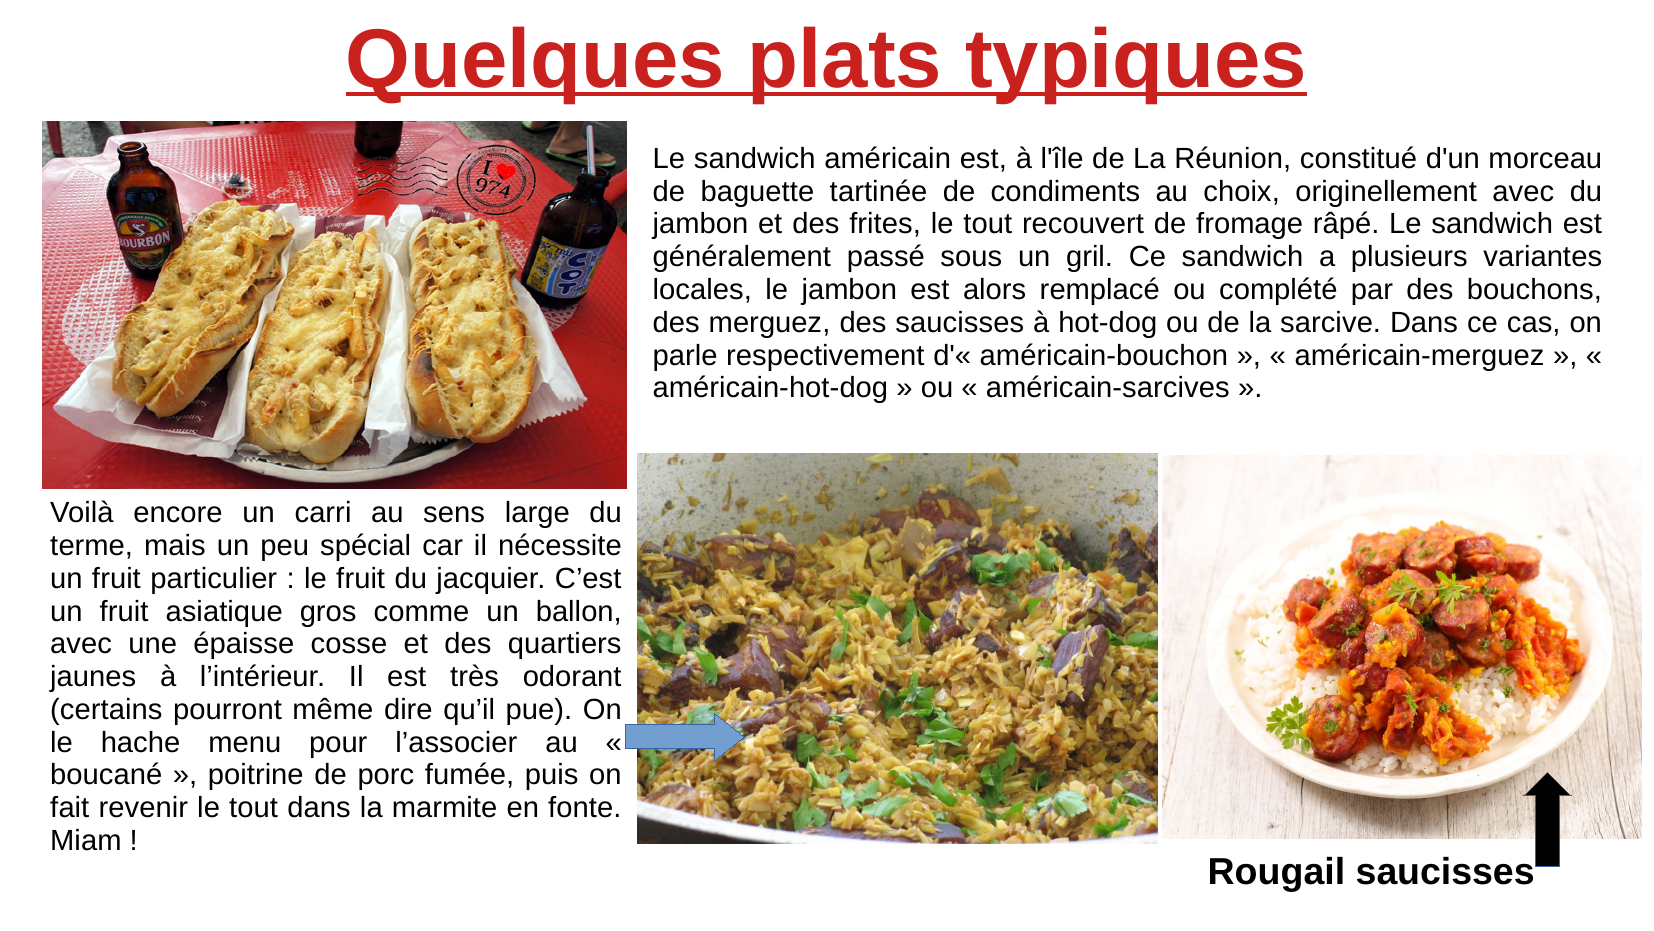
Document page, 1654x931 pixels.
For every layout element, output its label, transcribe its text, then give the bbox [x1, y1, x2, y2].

text_box Rougail saucisses [1193, 843, 1538, 902]
picture [42, 121, 627, 488]
text_box Voilà encore un carri au sens large du terme, mais un peu spécial car il nécessite un fruit particulier : le fruit du jacquier. C’est un fruit asiatique gros comme un ballon, avec une épaisse cosse et des quartiers jaunes à l’intérieur. Il est très odorant (certains pourront même dire qu’il pue). On le hache menu pour l’associer au « boucané », poitrine de porc fumée, puis on fait revenir le tout dans la marmite en fonte. Miam ! [35, 488, 638, 910]
picture [637, 454, 1158, 844]
title Quelques plats typiques [82, 0, 1571, 132]
text_box [625, 713, 745, 761]
text_box Le sandwich américain est, à l'île de La Réunion, constitué d'un morceau de baguette tartinée de condiments au choix, originellement avec du jambon et des frites, le tout recouvert de fromage râpé. Le sandwich est généralement passé sous un gril. Ce sandwich a plusieurs variantes locales, le jambon est alors remplacé ou complété par des bouchons, des merguez, des saucisses à hot-dog ou de la sarcive. Dans ce cas, on parle respectivement d'« américain-bouchon », « américain-merguez », « américain-hot-dog » ou « américain-sarcives ». [637, 134, 1619, 454]
picture [1162, 455, 1642, 839]
text_box [1523, 772, 1572, 867]
